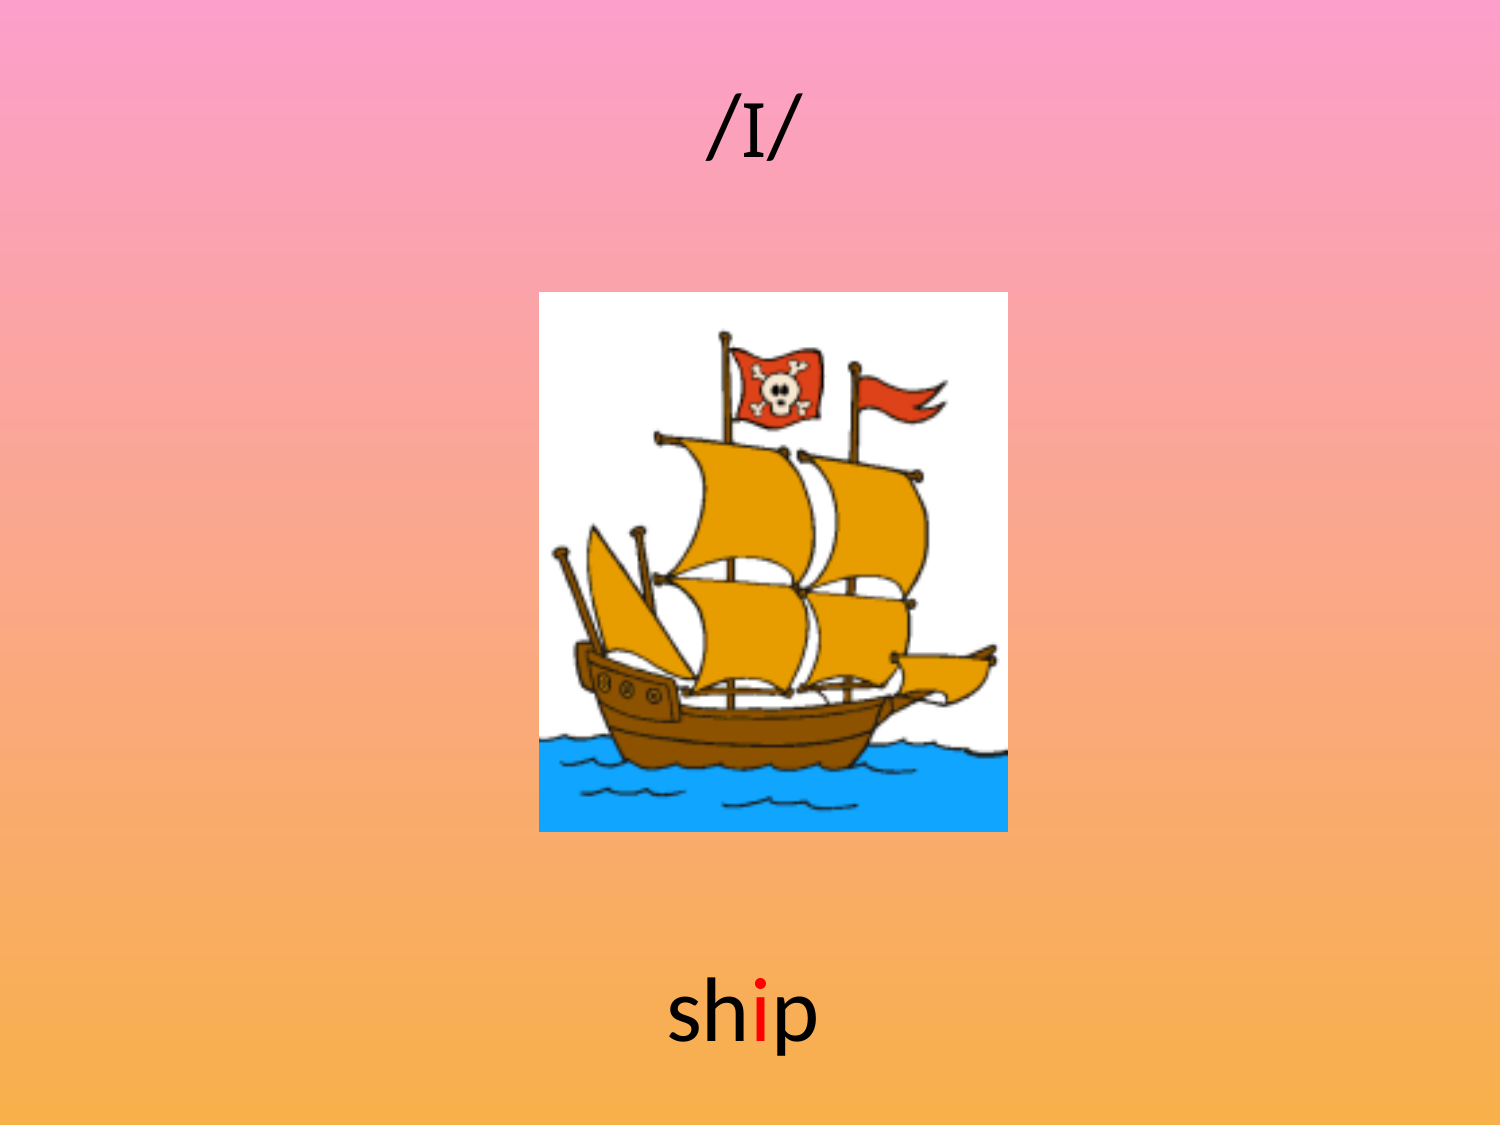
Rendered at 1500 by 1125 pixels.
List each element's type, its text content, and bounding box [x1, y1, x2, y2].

text_box ship [105, 883, 1381, 1125]
title /I/ [117, 0, 1393, 242]
picture [539, 292, 1008, 832]
